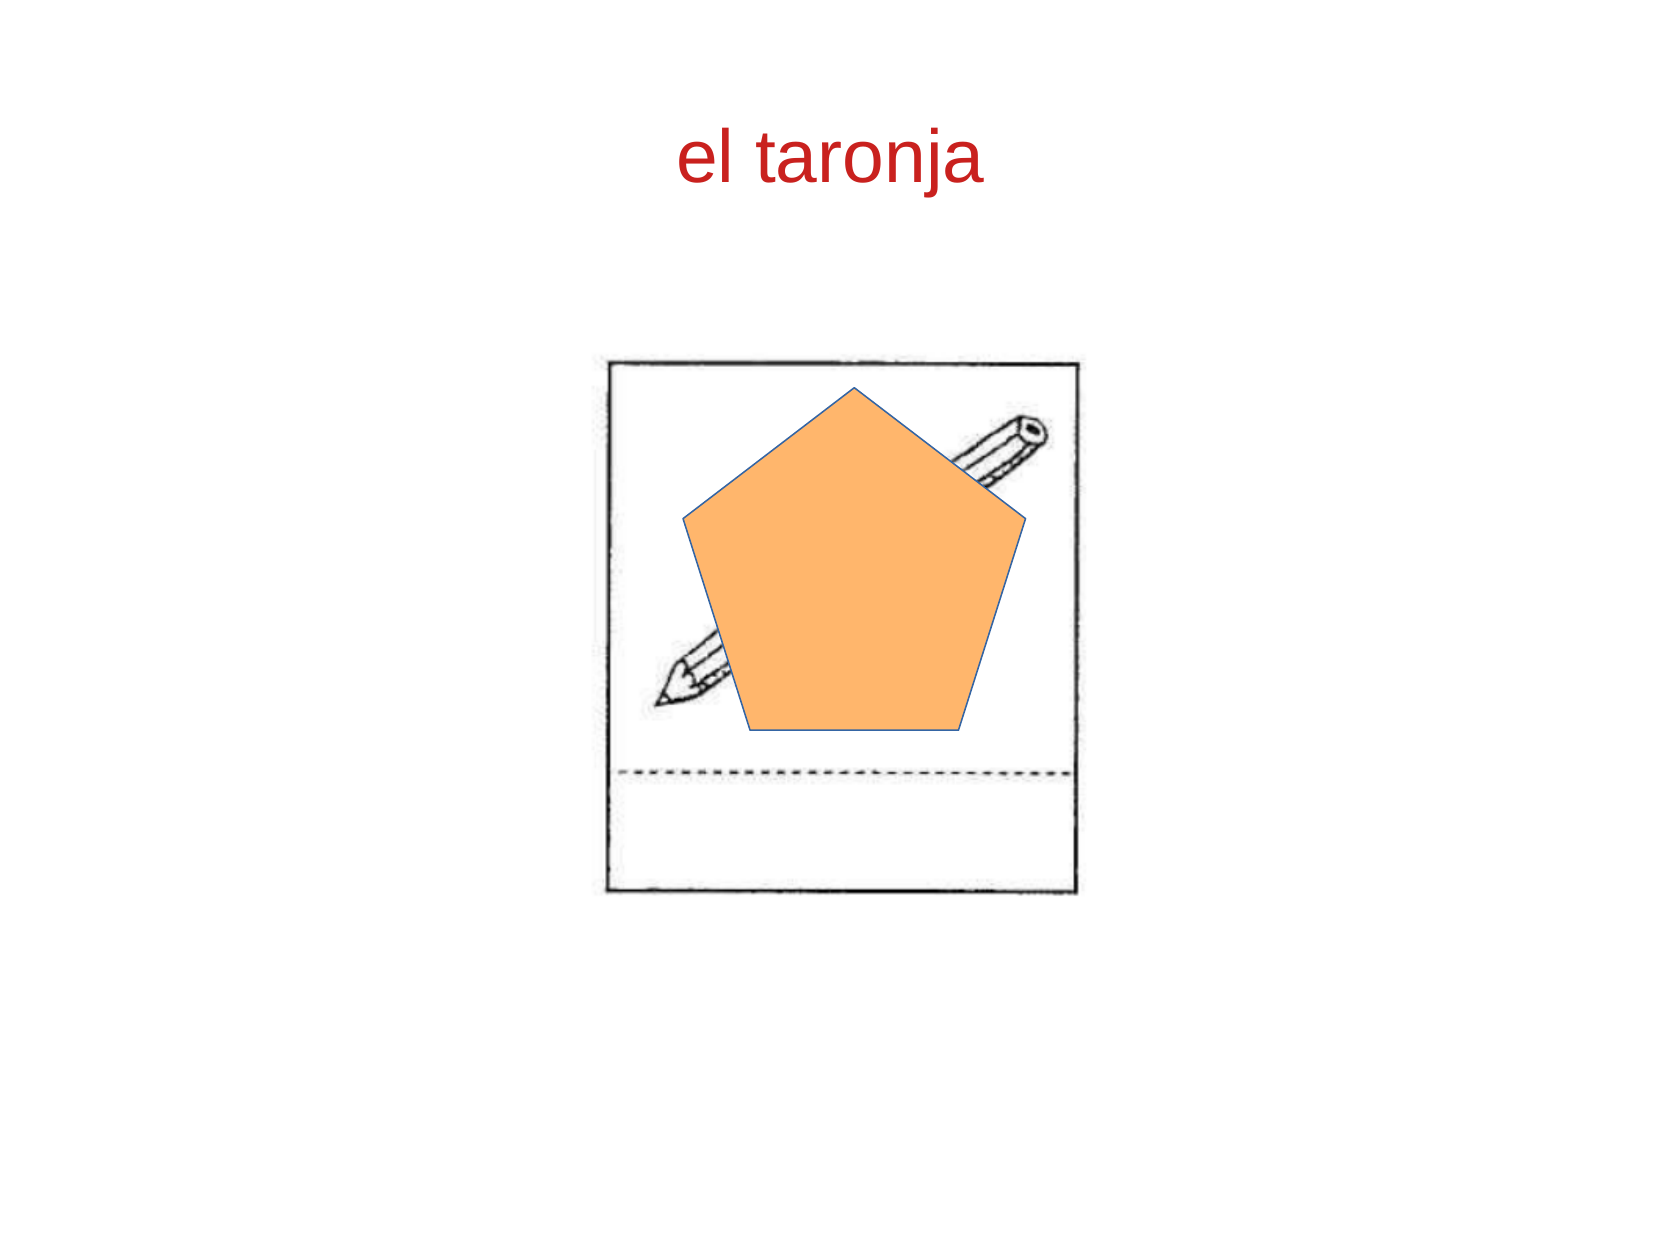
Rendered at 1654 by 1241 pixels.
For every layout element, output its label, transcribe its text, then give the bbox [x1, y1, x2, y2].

text_box el taronja [289, 49, 1371, 257]
picture [576, 331, 1099, 918]
text_box [683, 387, 1026, 731]
